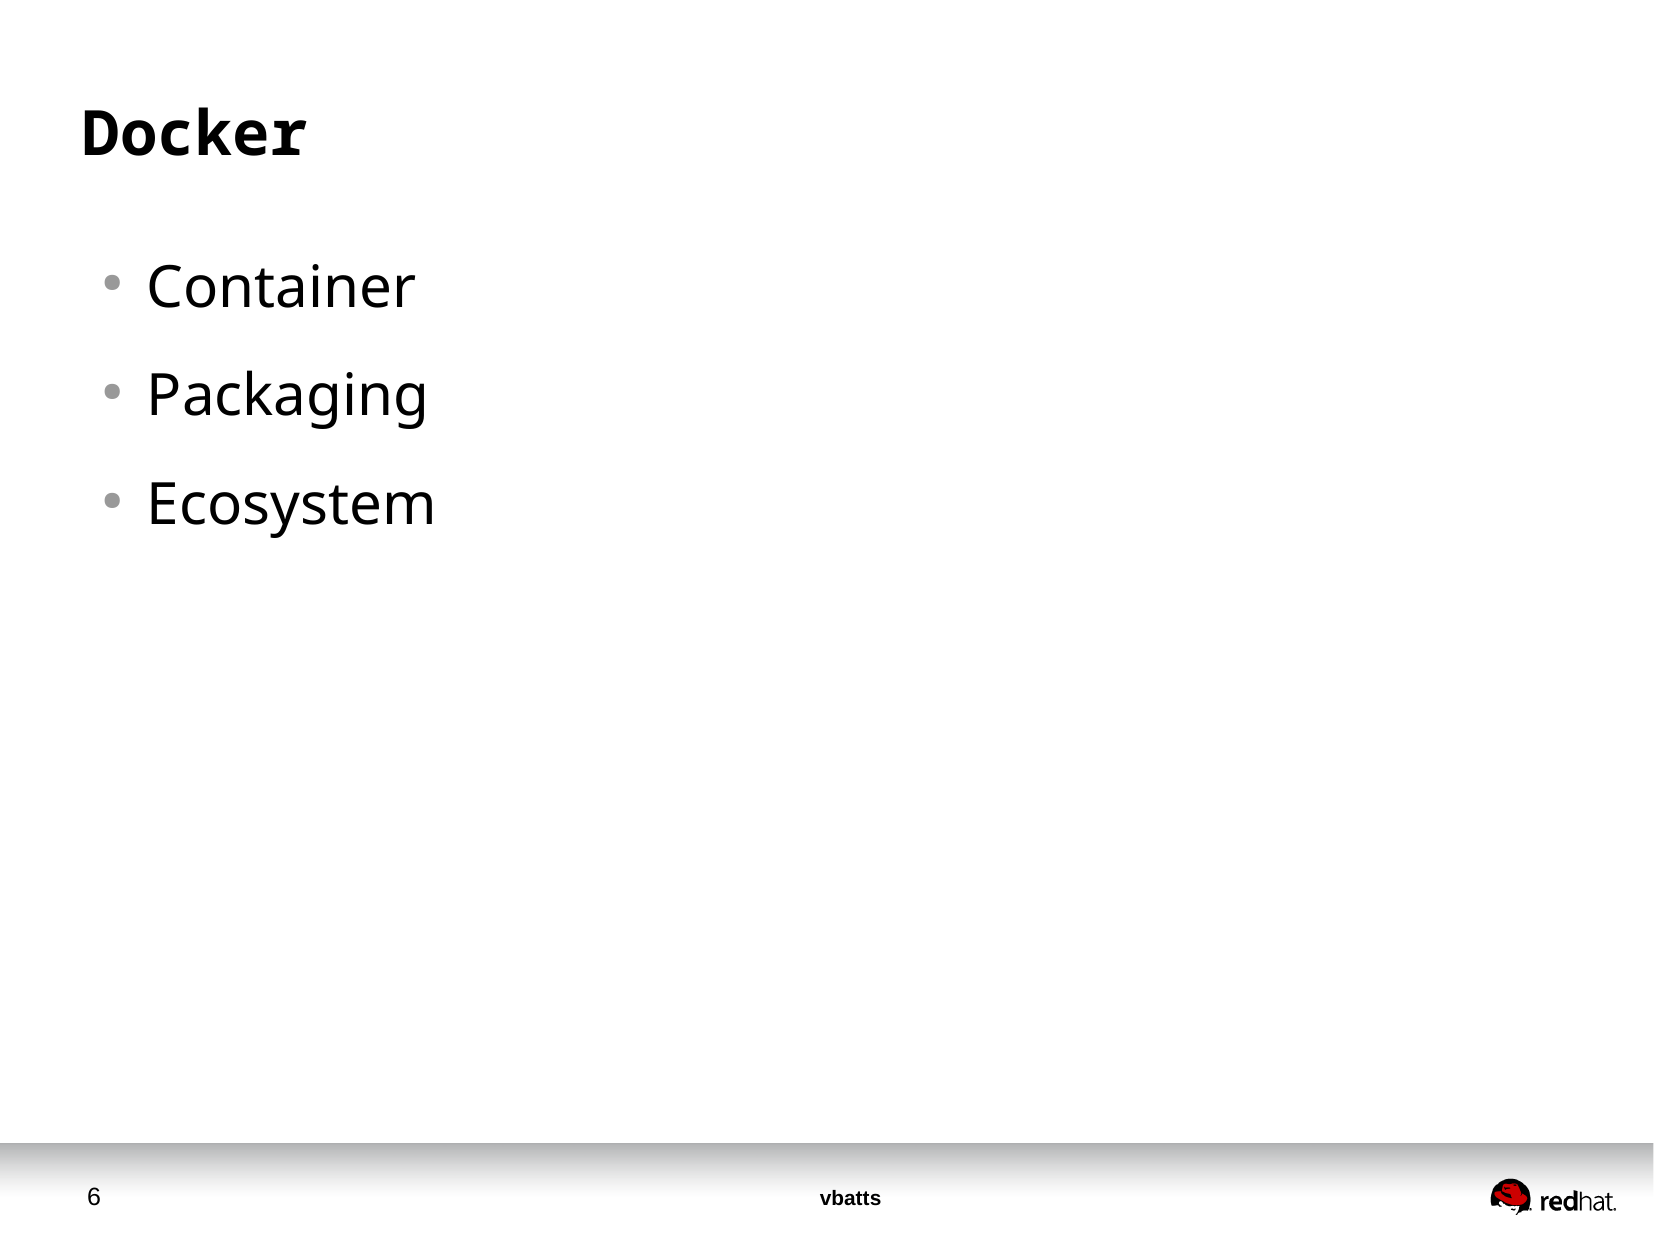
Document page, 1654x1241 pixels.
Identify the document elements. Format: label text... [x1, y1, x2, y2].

title Docker [82, 37, 1571, 226]
picture [0, 1143, 1654, 1241]
list Container Packaging Ecosystem [86, 244, 1576, 1039]
